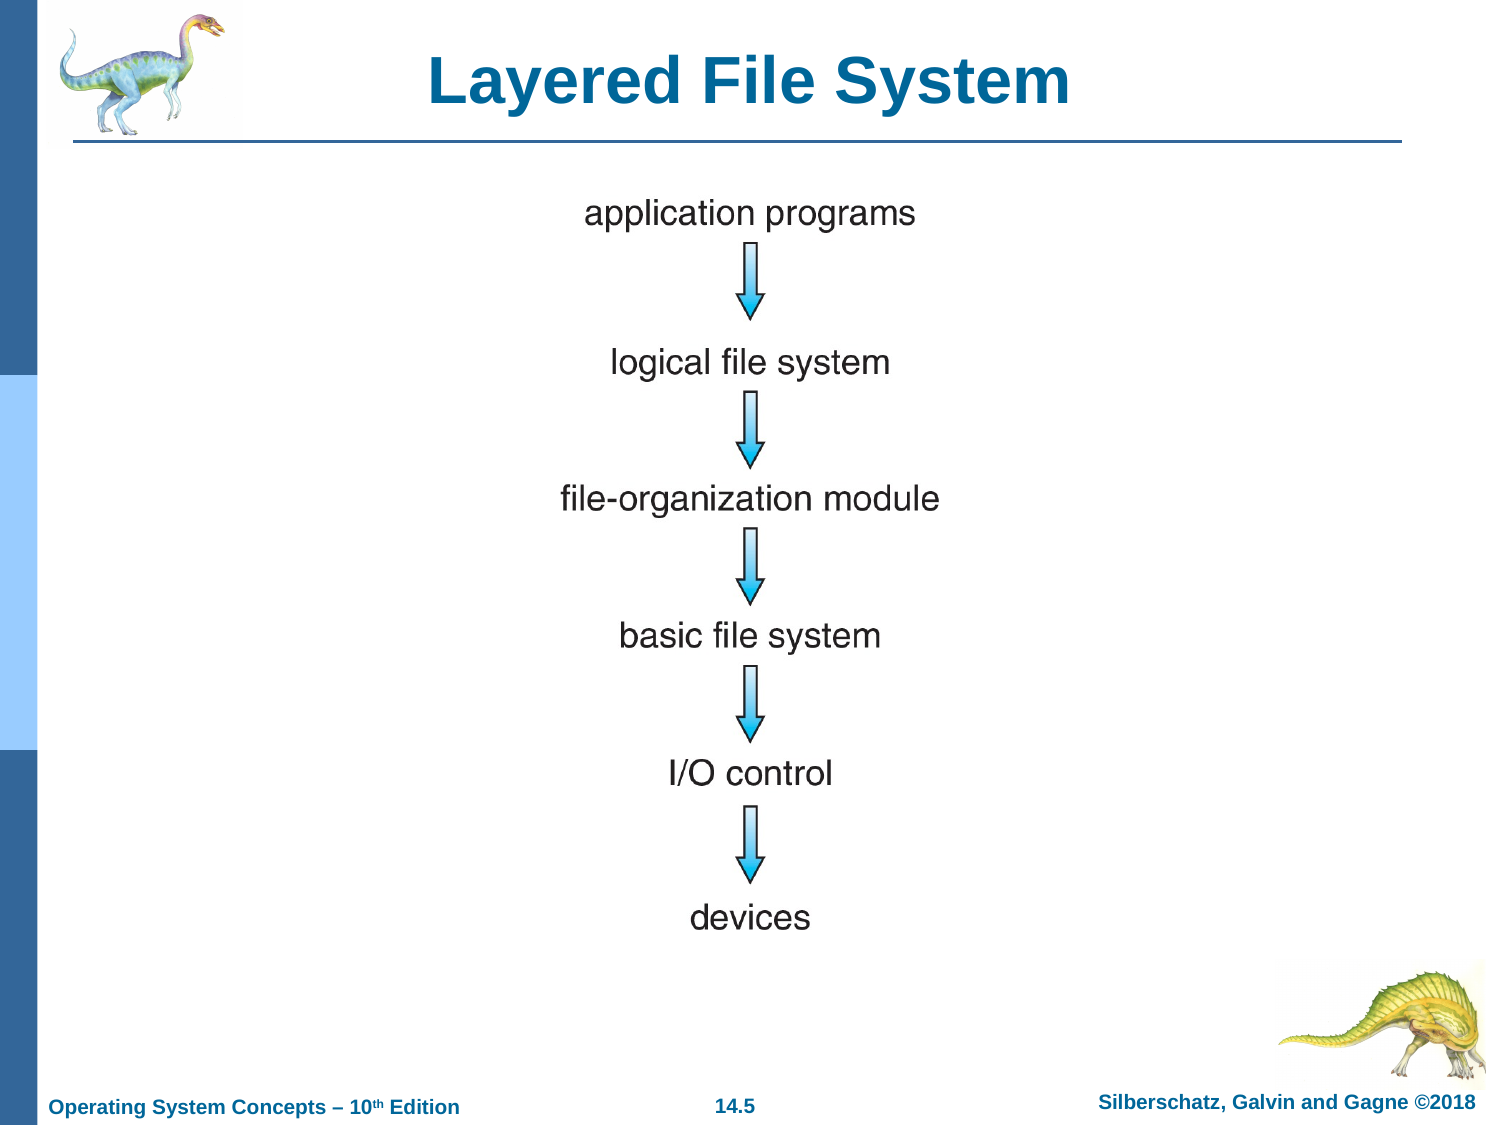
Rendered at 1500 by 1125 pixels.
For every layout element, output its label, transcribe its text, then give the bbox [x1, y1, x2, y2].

title Layered File System [75, 29, 1426, 125]
picture [46, 0, 243, 149]
picture [560, 195, 940, 937]
picture [1415, 1094, 1423, 1099]
picture [1275, 959, 1486, 1090]
